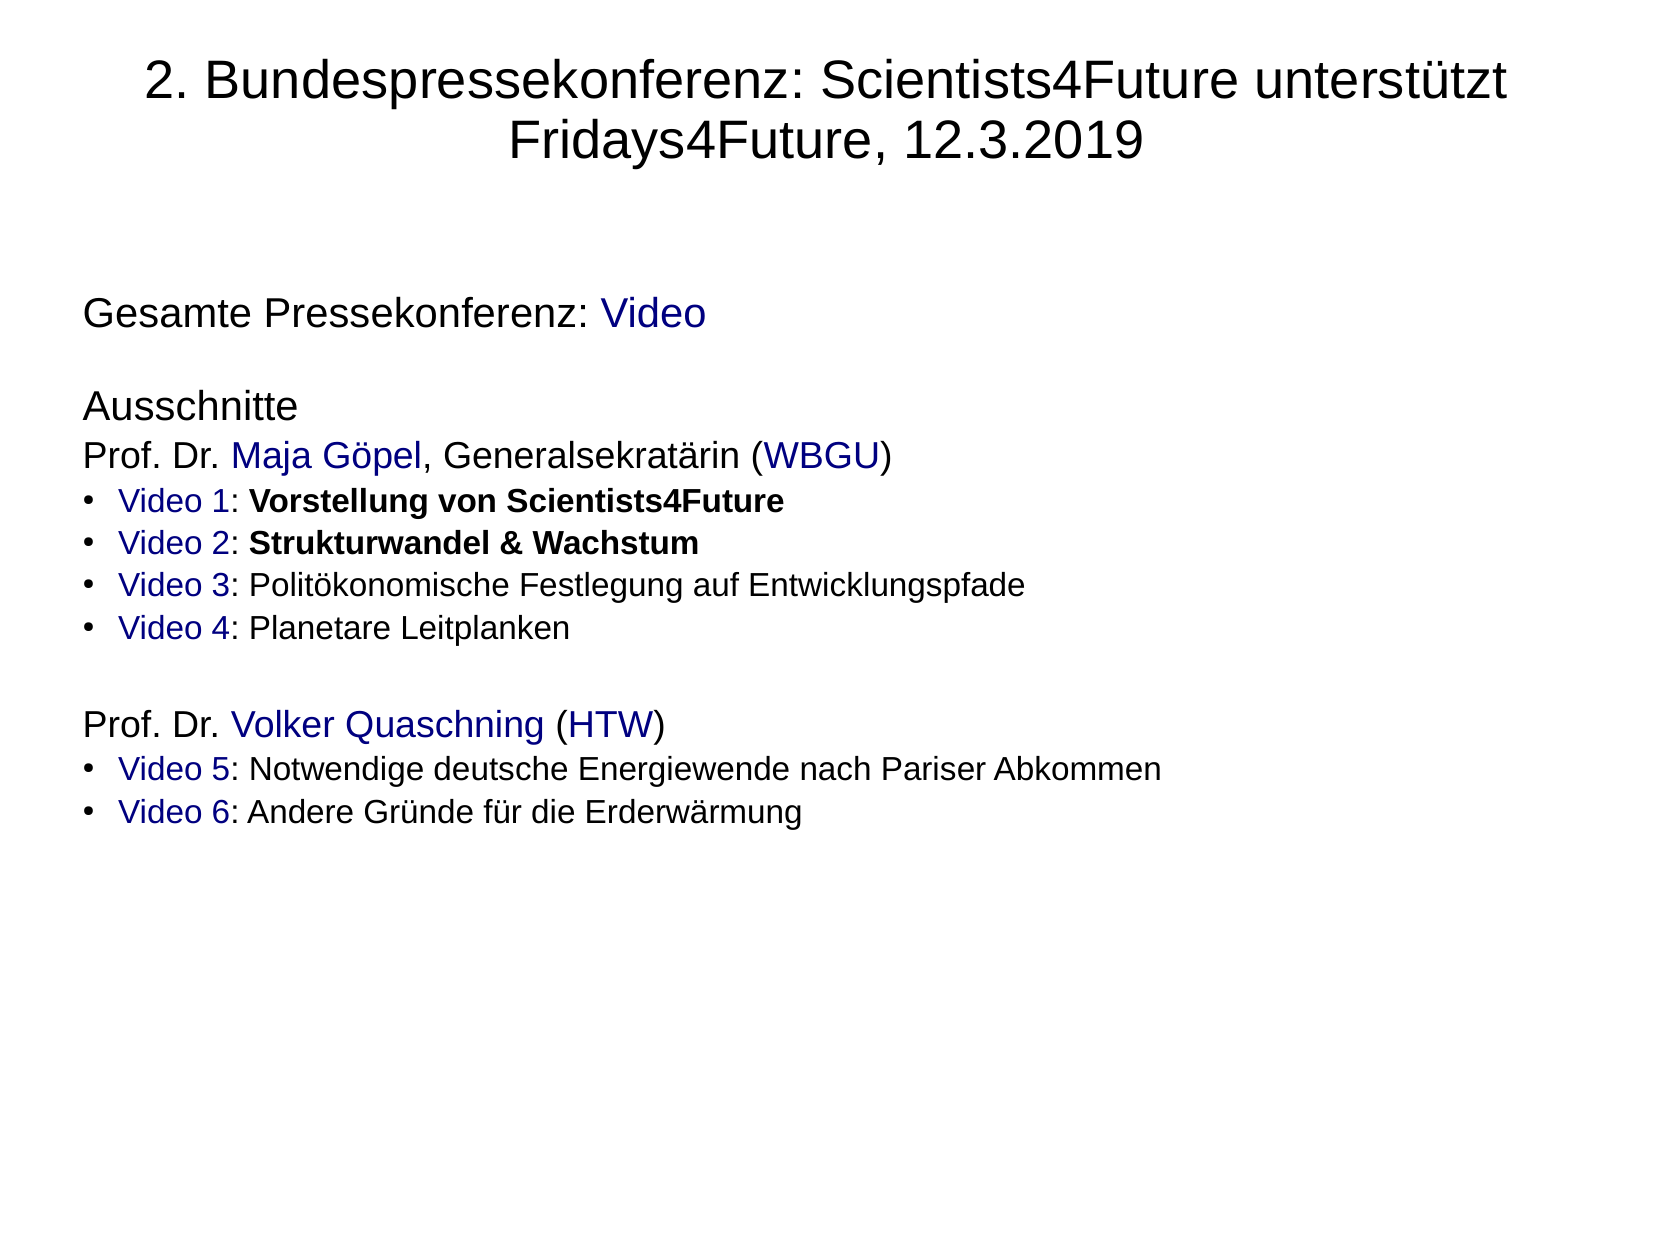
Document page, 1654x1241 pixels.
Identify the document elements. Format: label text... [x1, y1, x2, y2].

subtitle Gesamte Pressekonferenz: Video Ausschnitte Prof. Dr. Maja Göpel, Generalsekratärin (WBGU) Video 1: Vorstellung von Scientists4Future Video 2: Strukturwandel & Wachstum Video 3: Politökonomische Festlegung auf Entwicklungspfade Video 4: Planetare Leitplanken Prof. Dr. Volker Quaschning (HTW) Video 5: Notwendige deutsche Energiewende nach Pariser Abkommen Video 6: Andere Gründe für die Erderwärmung [82, 290, 1571, 1109]
title 2. Bundespressekonferenz: Scientists4Future unterstützt Fridays4Future, 12.3.2019 [82, 49, 1571, 257]
